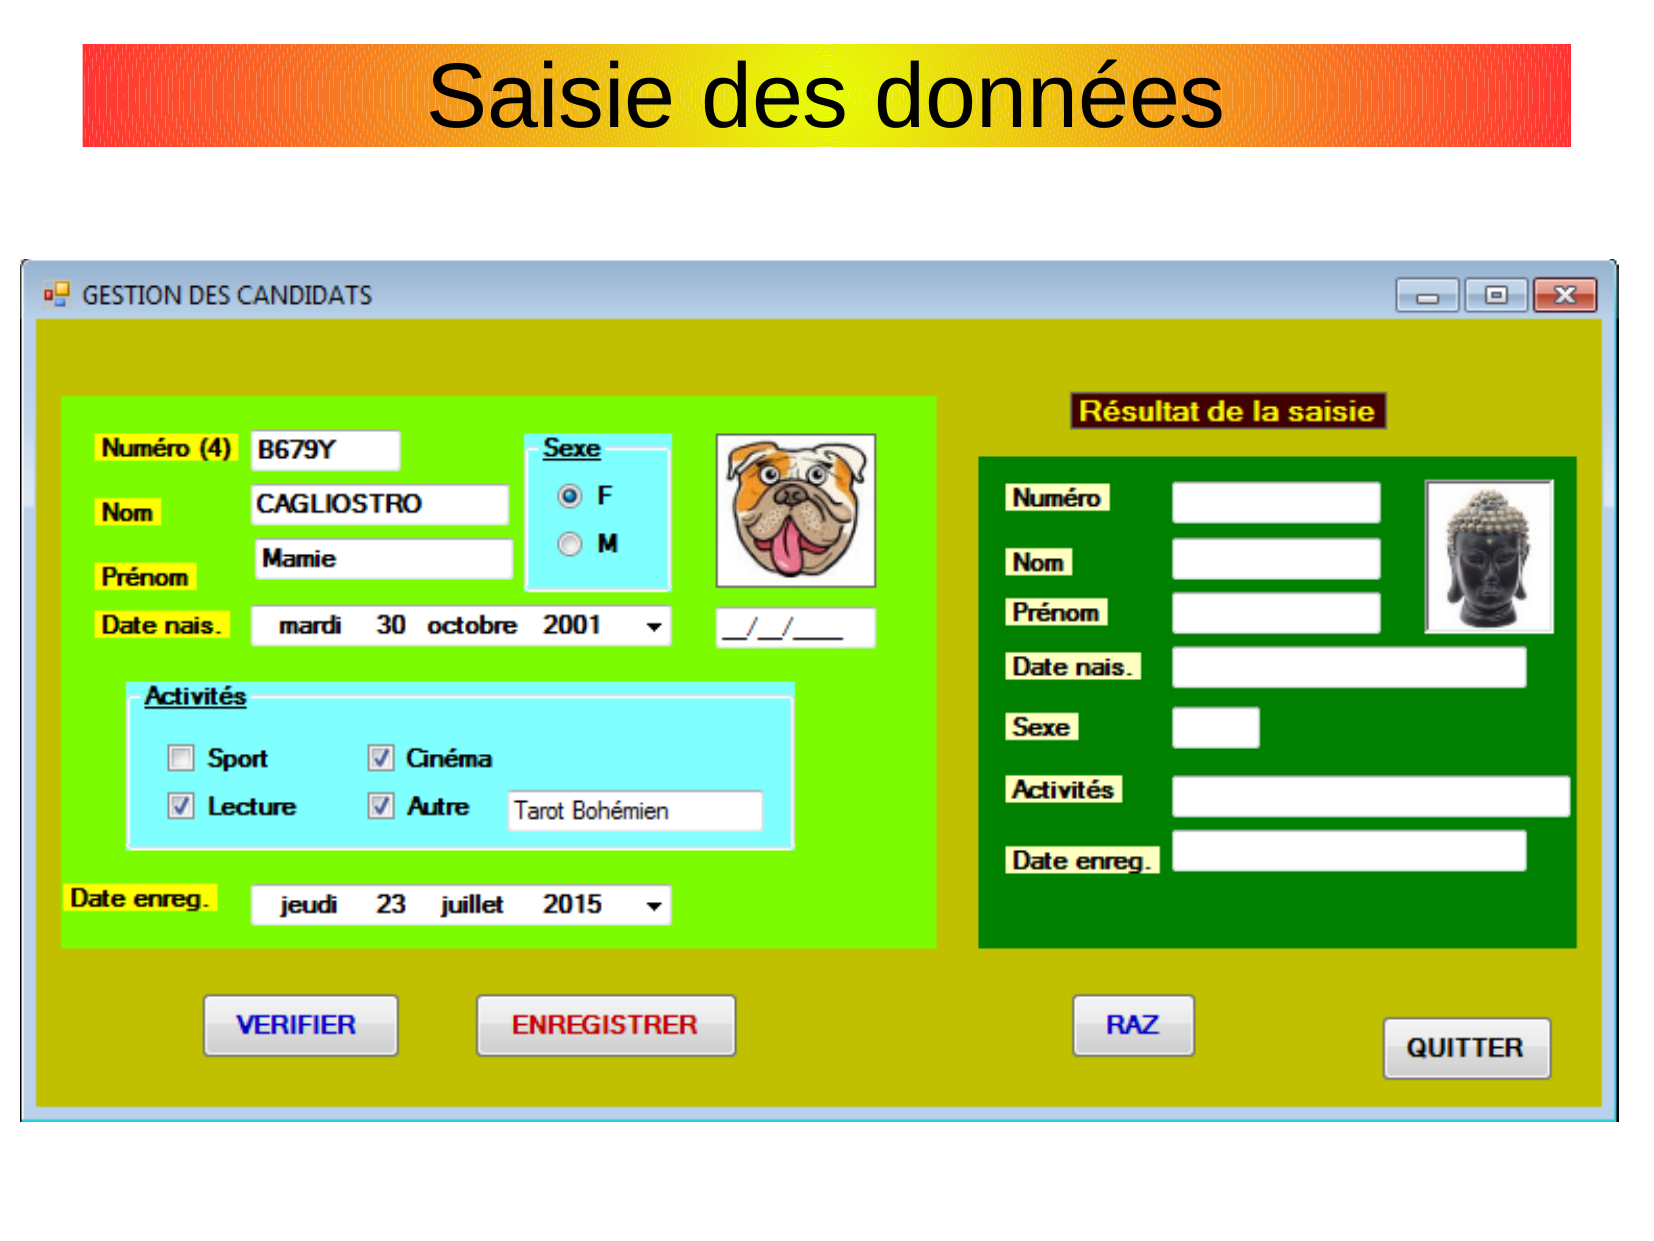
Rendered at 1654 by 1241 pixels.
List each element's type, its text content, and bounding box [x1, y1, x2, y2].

picture [20, 259, 1619, 1123]
title Saisie des données [82, 44, 1571, 147]
